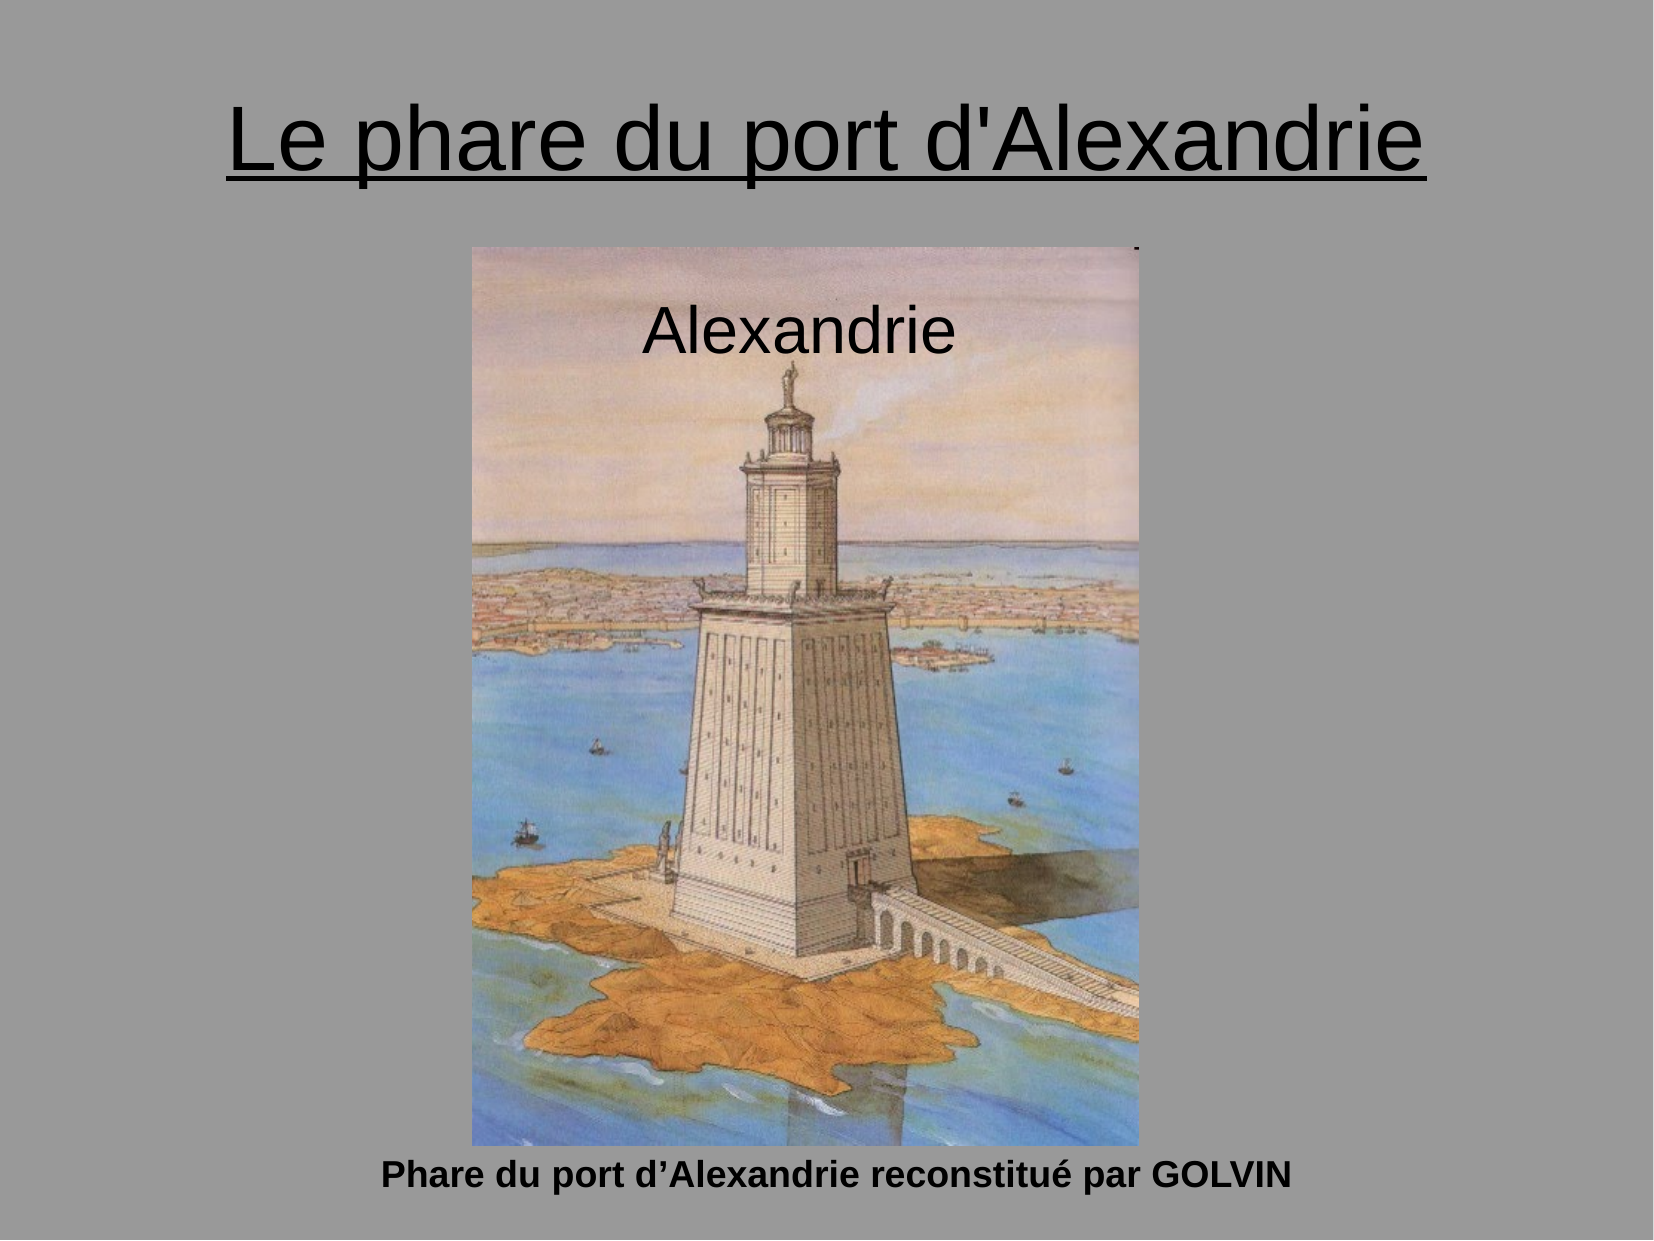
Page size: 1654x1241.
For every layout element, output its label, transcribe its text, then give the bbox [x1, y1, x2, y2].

title Le phare du port d'Alexandrie [82, 35, 1571, 243]
text_box Phare du port d’Alexandrie reconstitué par GOLVIN [366, 1146, 1333, 1205]
subtitle Alexandrie [614, 271, 1004, 390]
picture [472, 247, 1139, 1146]
